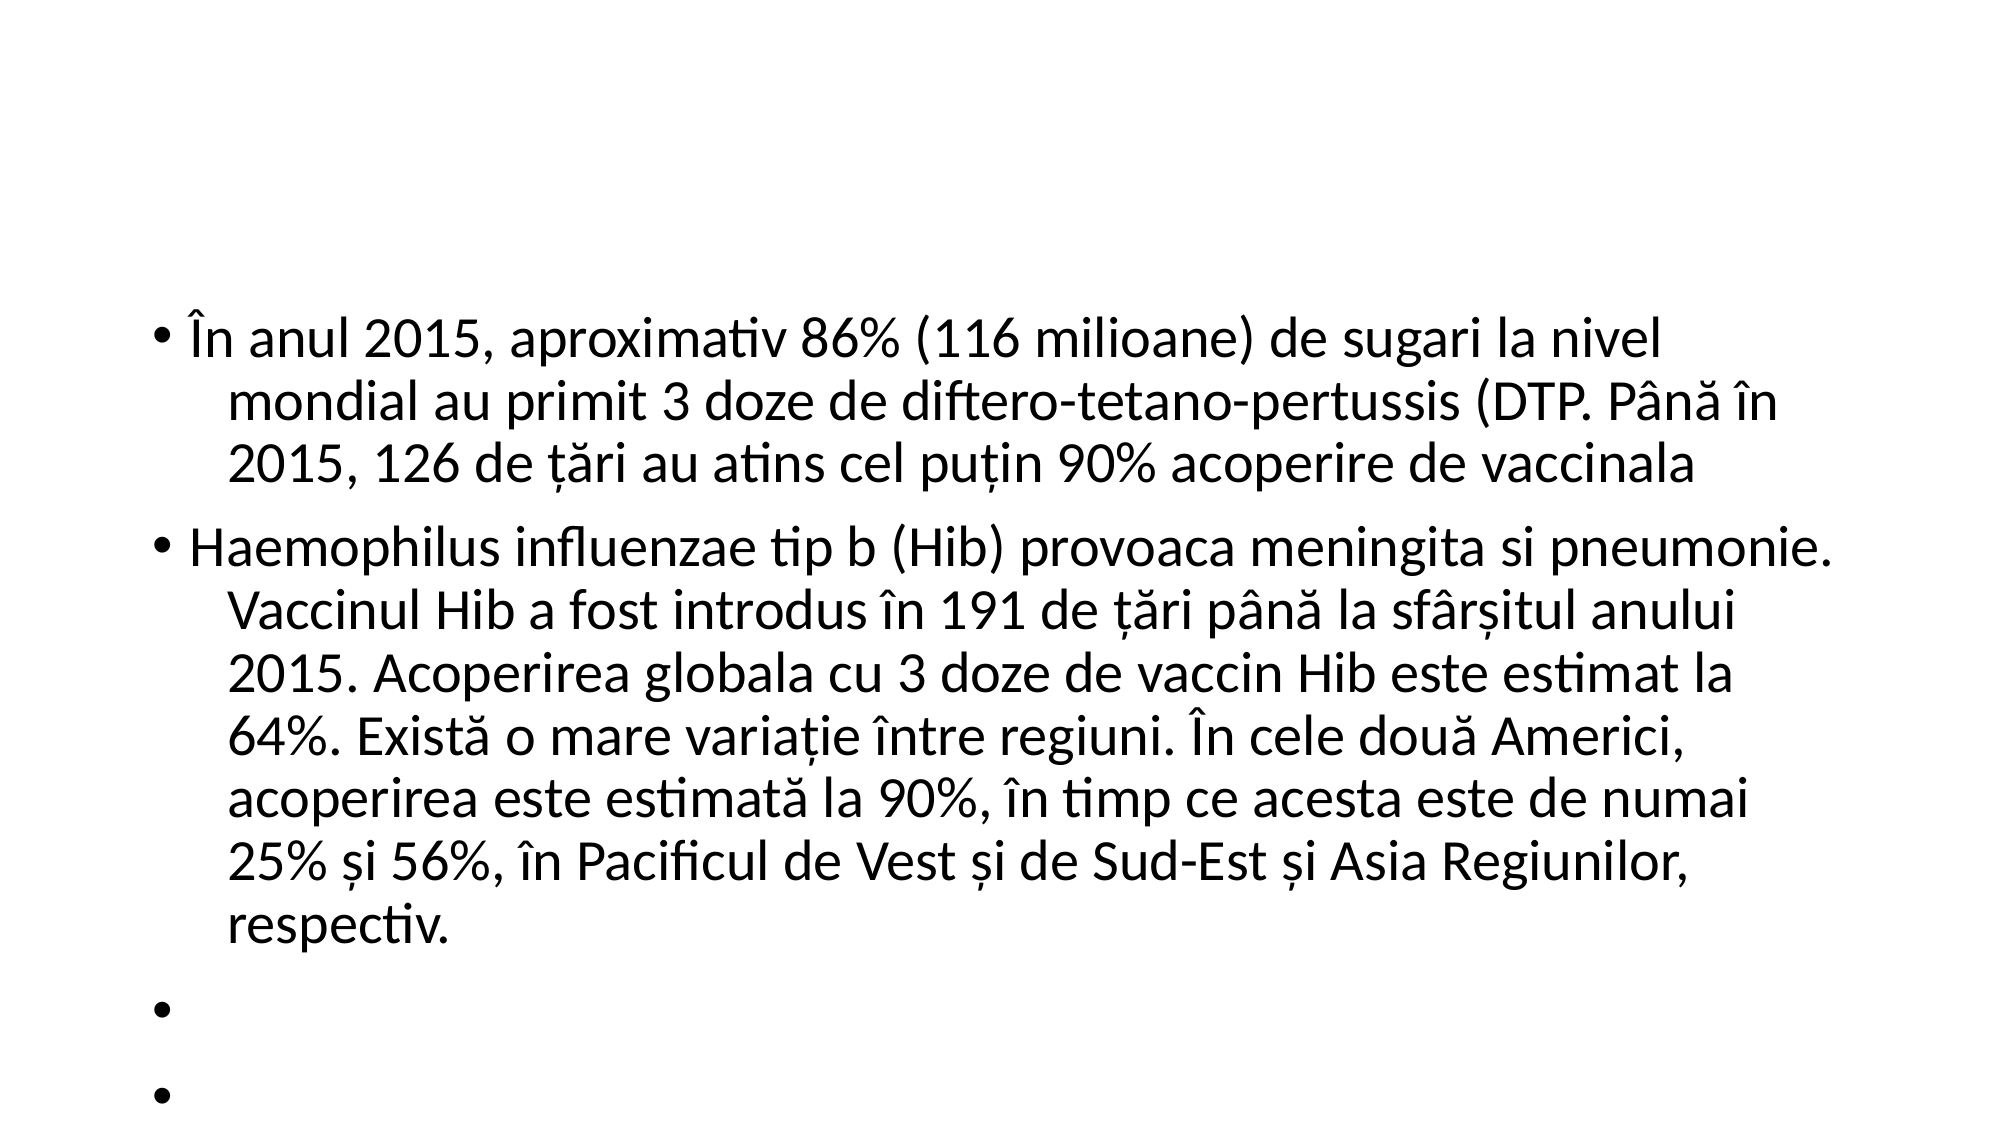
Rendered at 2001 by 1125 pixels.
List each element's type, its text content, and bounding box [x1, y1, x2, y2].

list În anul 2015, aproximativ 86% (116 milioane) de sugari la nivel mondial au primit 3 doze de diftero-tetano-pertussis (DTP. Până în 2015, 126 de țări au atins cel puțin 90% acoperire de vaccinala Haemophilus influenzae tip b (Hib) provoaca meningita si pneumonie. Vaccinul Hib a fost introdus în 191 de țări până la sfârșitul anului 2015. Acoperirea globala cu 3 doze de vaccin Hib este estimat la 64%. Există o mare variație între regiuni. În cele două Americi, acoperirea este estimată la 90%, în timp ce acesta este de numai 25% și 56%, în Pacificul de Vest și de Sud-Est și Asia Regiunilor, respectiv. [137, 299, 1863, 1014]
